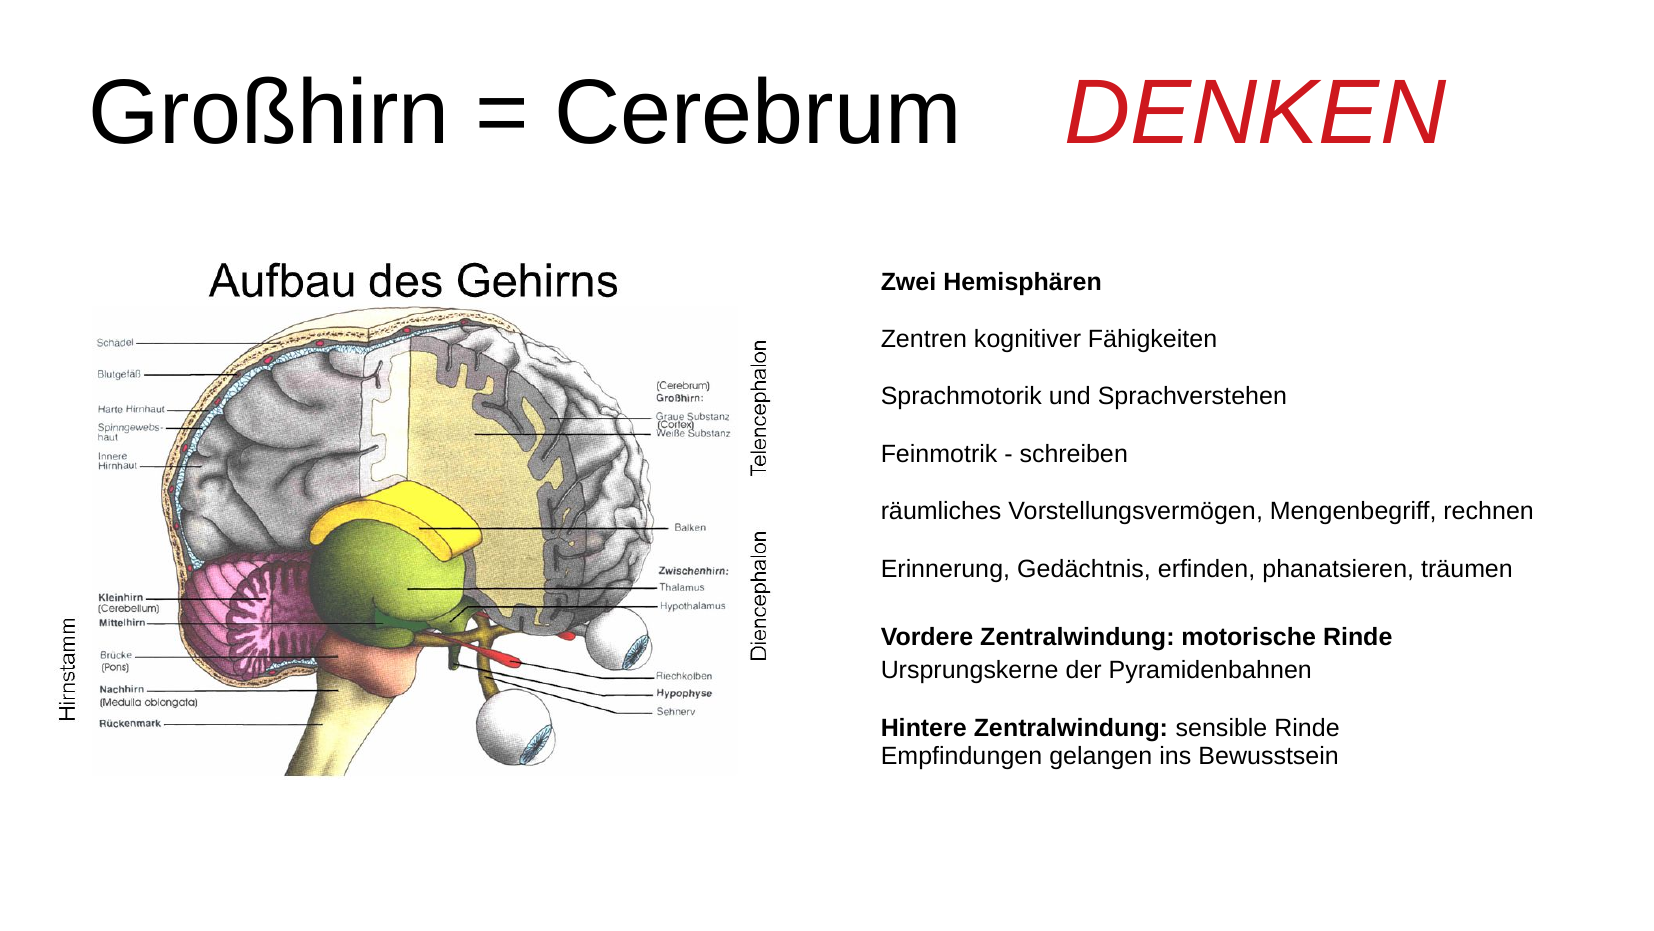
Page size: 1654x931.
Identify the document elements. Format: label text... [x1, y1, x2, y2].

title Großhirn = Cerebrum DENKEN [23, 33, 1512, 189]
text_box Zwei Hemisphären Zentren kognitiver Fähigkeiten Sprachmotorik und Sprachverstehen Feinmotrik - schreiben räumliches Vorstellungsvermögen, Mengenbegriff, rechnen Erinnerung, Gedächtnis, erfinden, phanatsieren, träumen Vordere Zentralwindung: motorische Rinde Ursprungskerne der Pyramidenbahnen Hintere Zentralwindung: sensible Rinde Empfindungen gelangen ins Bewusstsein [803, 259, 1619, 778]
picture [35, 224, 792, 792]
